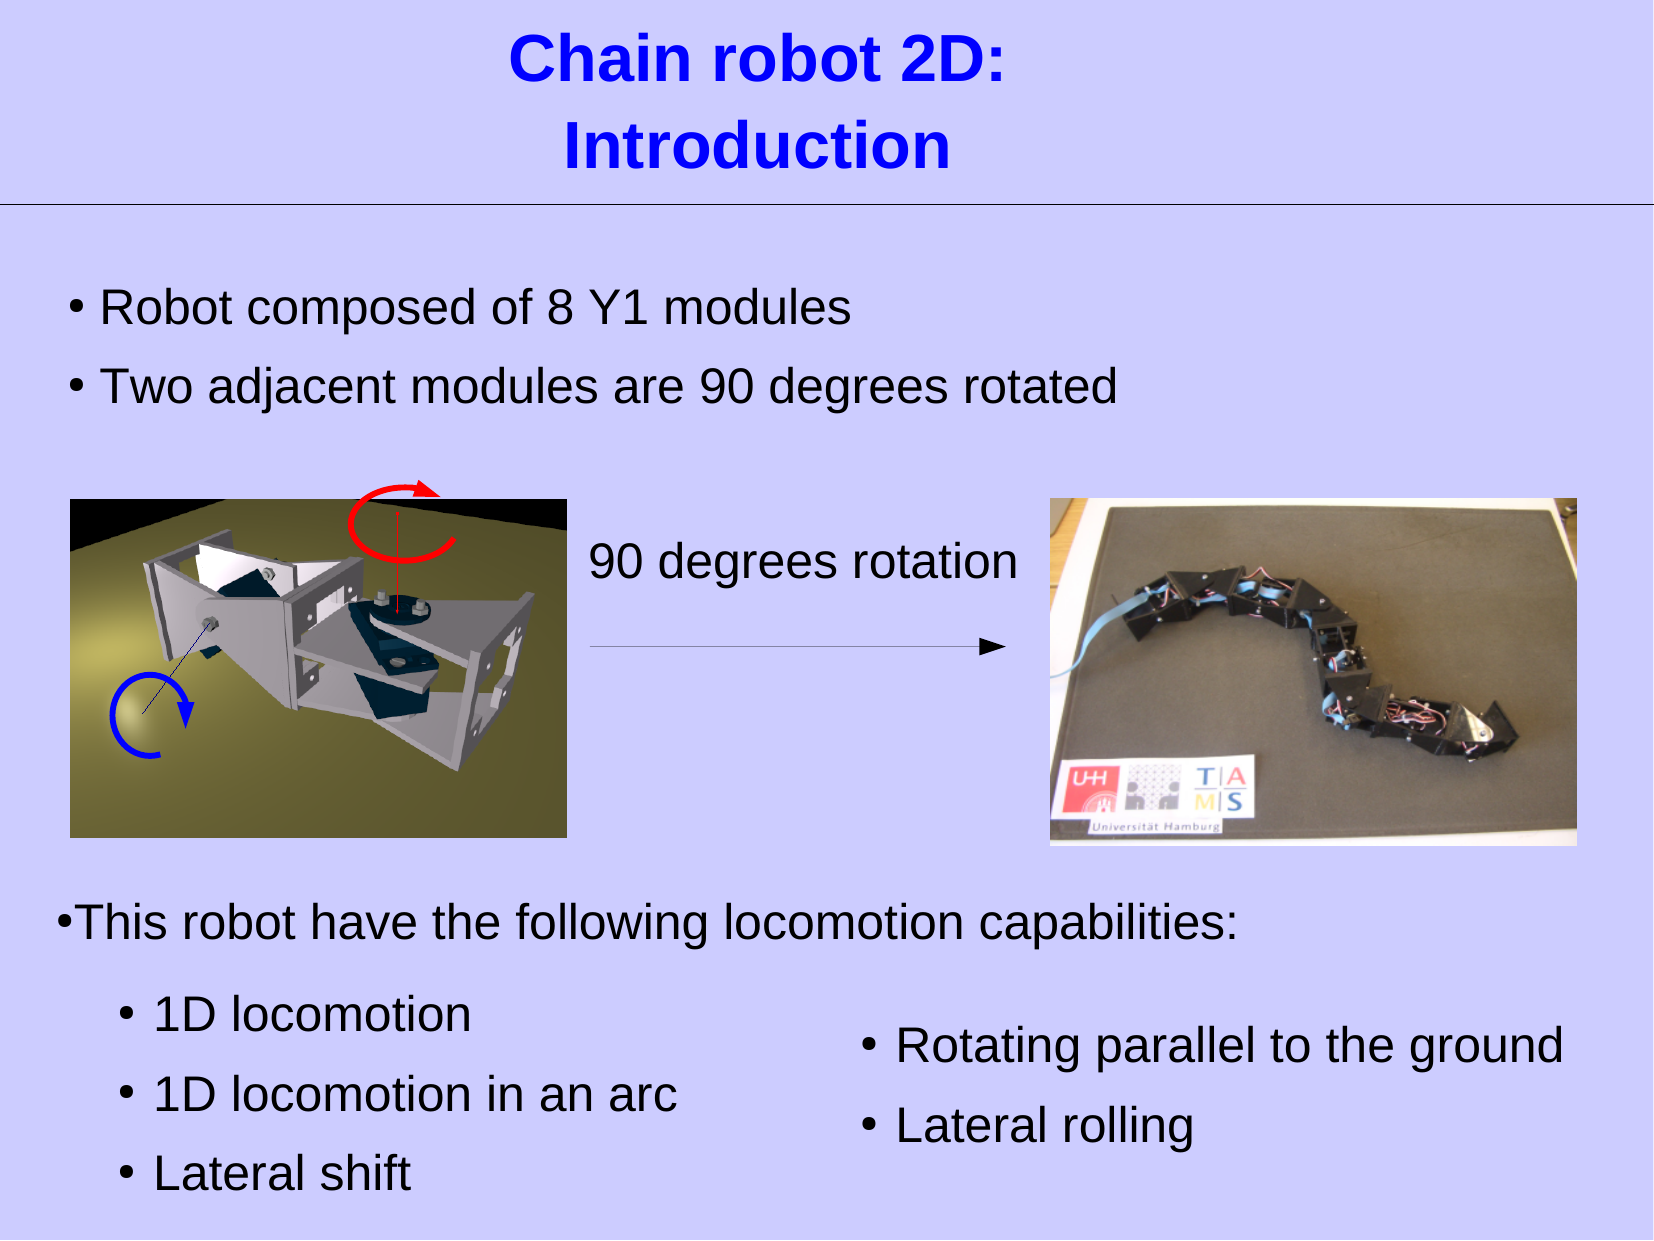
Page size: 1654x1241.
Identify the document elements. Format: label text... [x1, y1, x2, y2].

text_box 1D locomotion 1D locomotion in an arc Lateral shift [46, 986, 644, 1201]
text_box Rotating parallel to the ground Lateral rolling [789, 1017, 1530, 1153]
picture [1050, 498, 1577, 846]
text_box 90 degrees rotation [588, 533, 1019, 590]
text_box Robot composed of 8 Y1 modules Two adjacent modules are 90 degrees rotated [67, 279, 1570, 415]
picture [70, 499, 567, 838]
text_box This robot have the following locomotion capabilities: [55, 894, 1558, 973]
title Chain robot 2D: Introduction [120, 0, 1396, 191]
